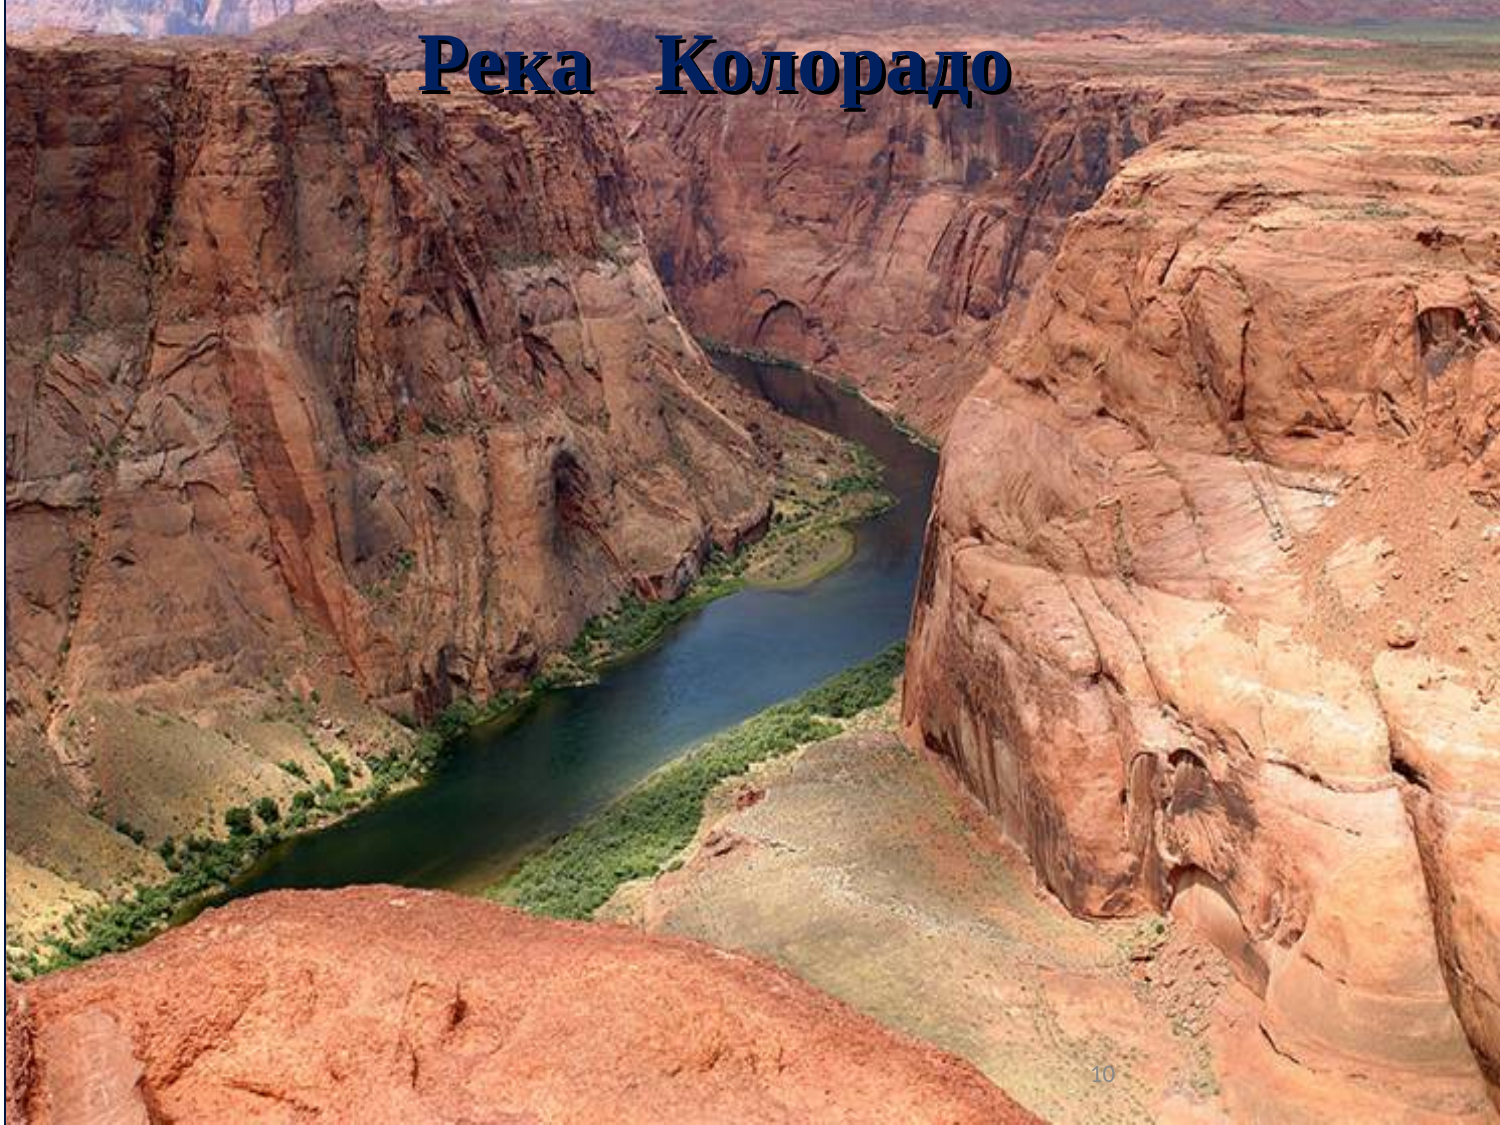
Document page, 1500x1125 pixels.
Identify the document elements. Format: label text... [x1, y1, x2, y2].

picture [5, 0, 1500, 1125]
text_box [1074, 1042, 1426, 1103]
text_box Река Колорадо [278, 0, 1423, 115]
